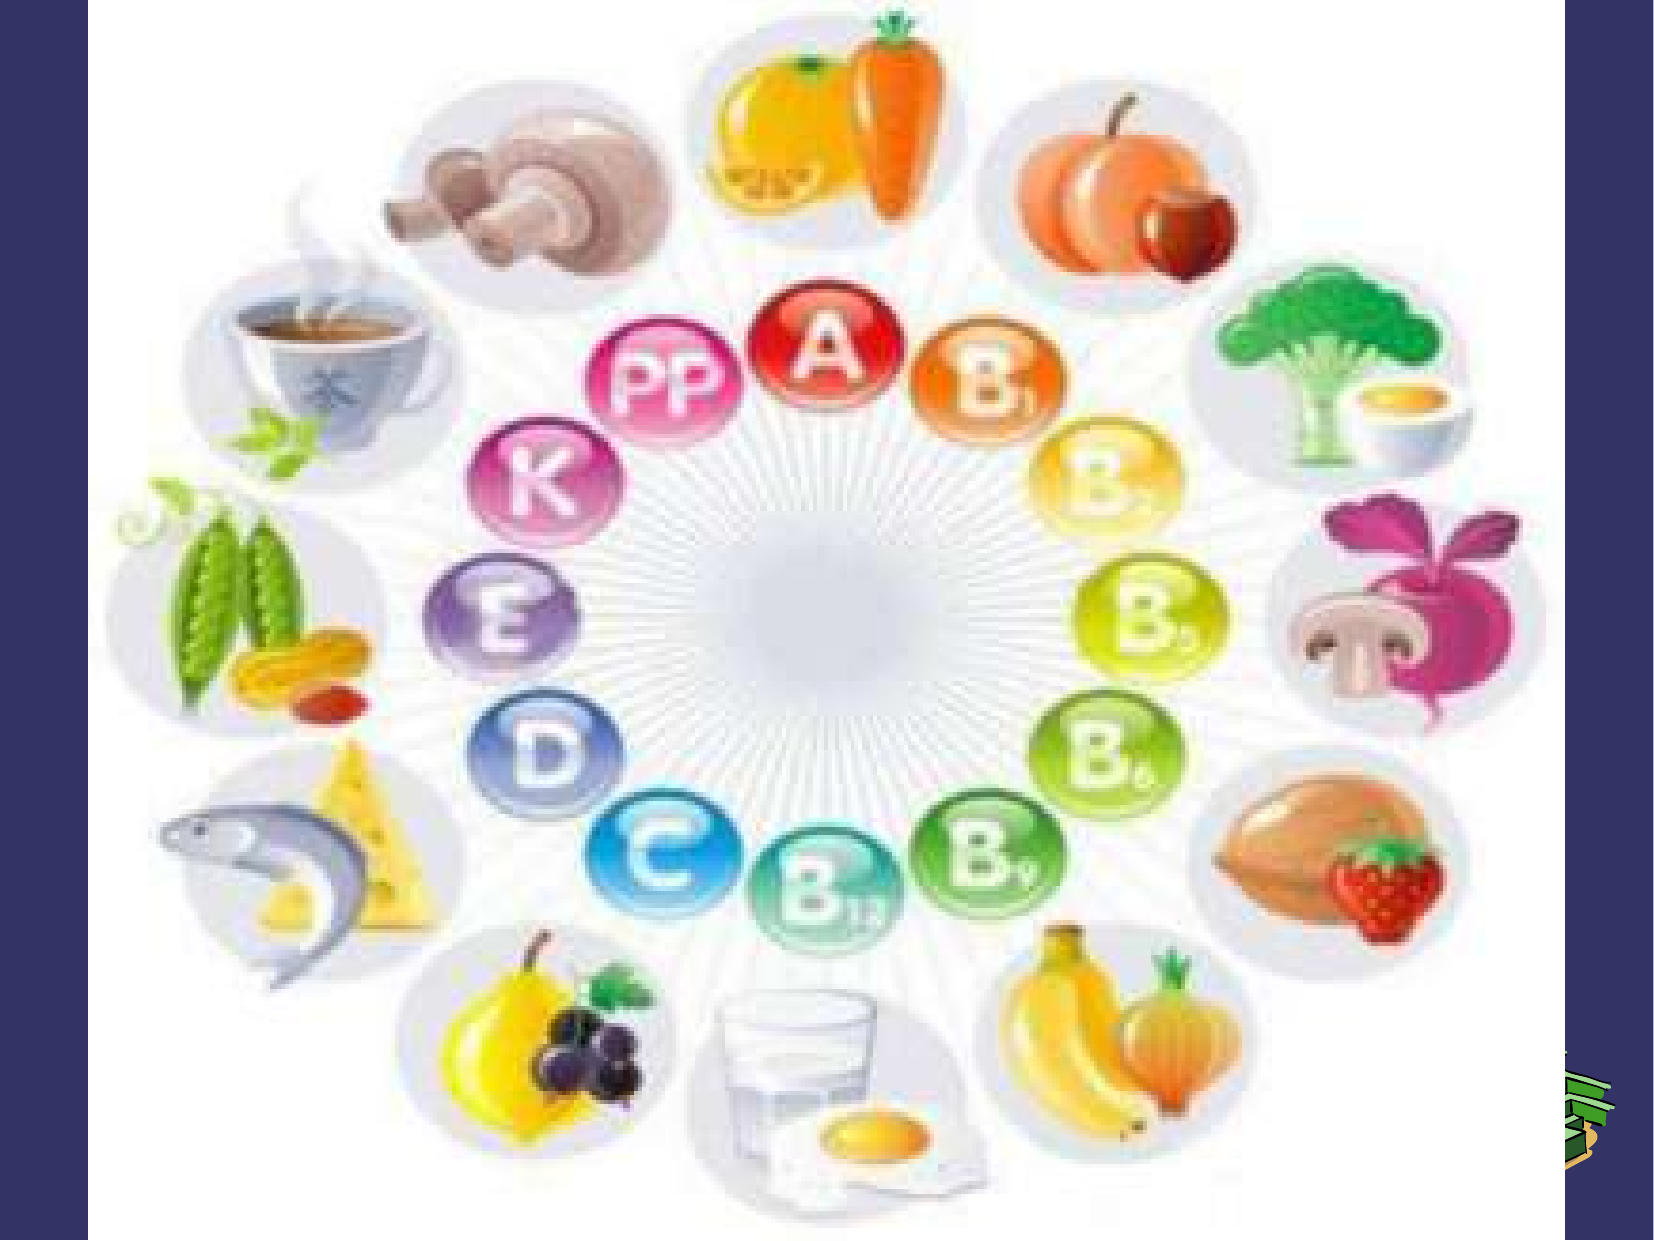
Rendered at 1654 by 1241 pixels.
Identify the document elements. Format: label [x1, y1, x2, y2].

picture [88, 0, 1565, 1241]
